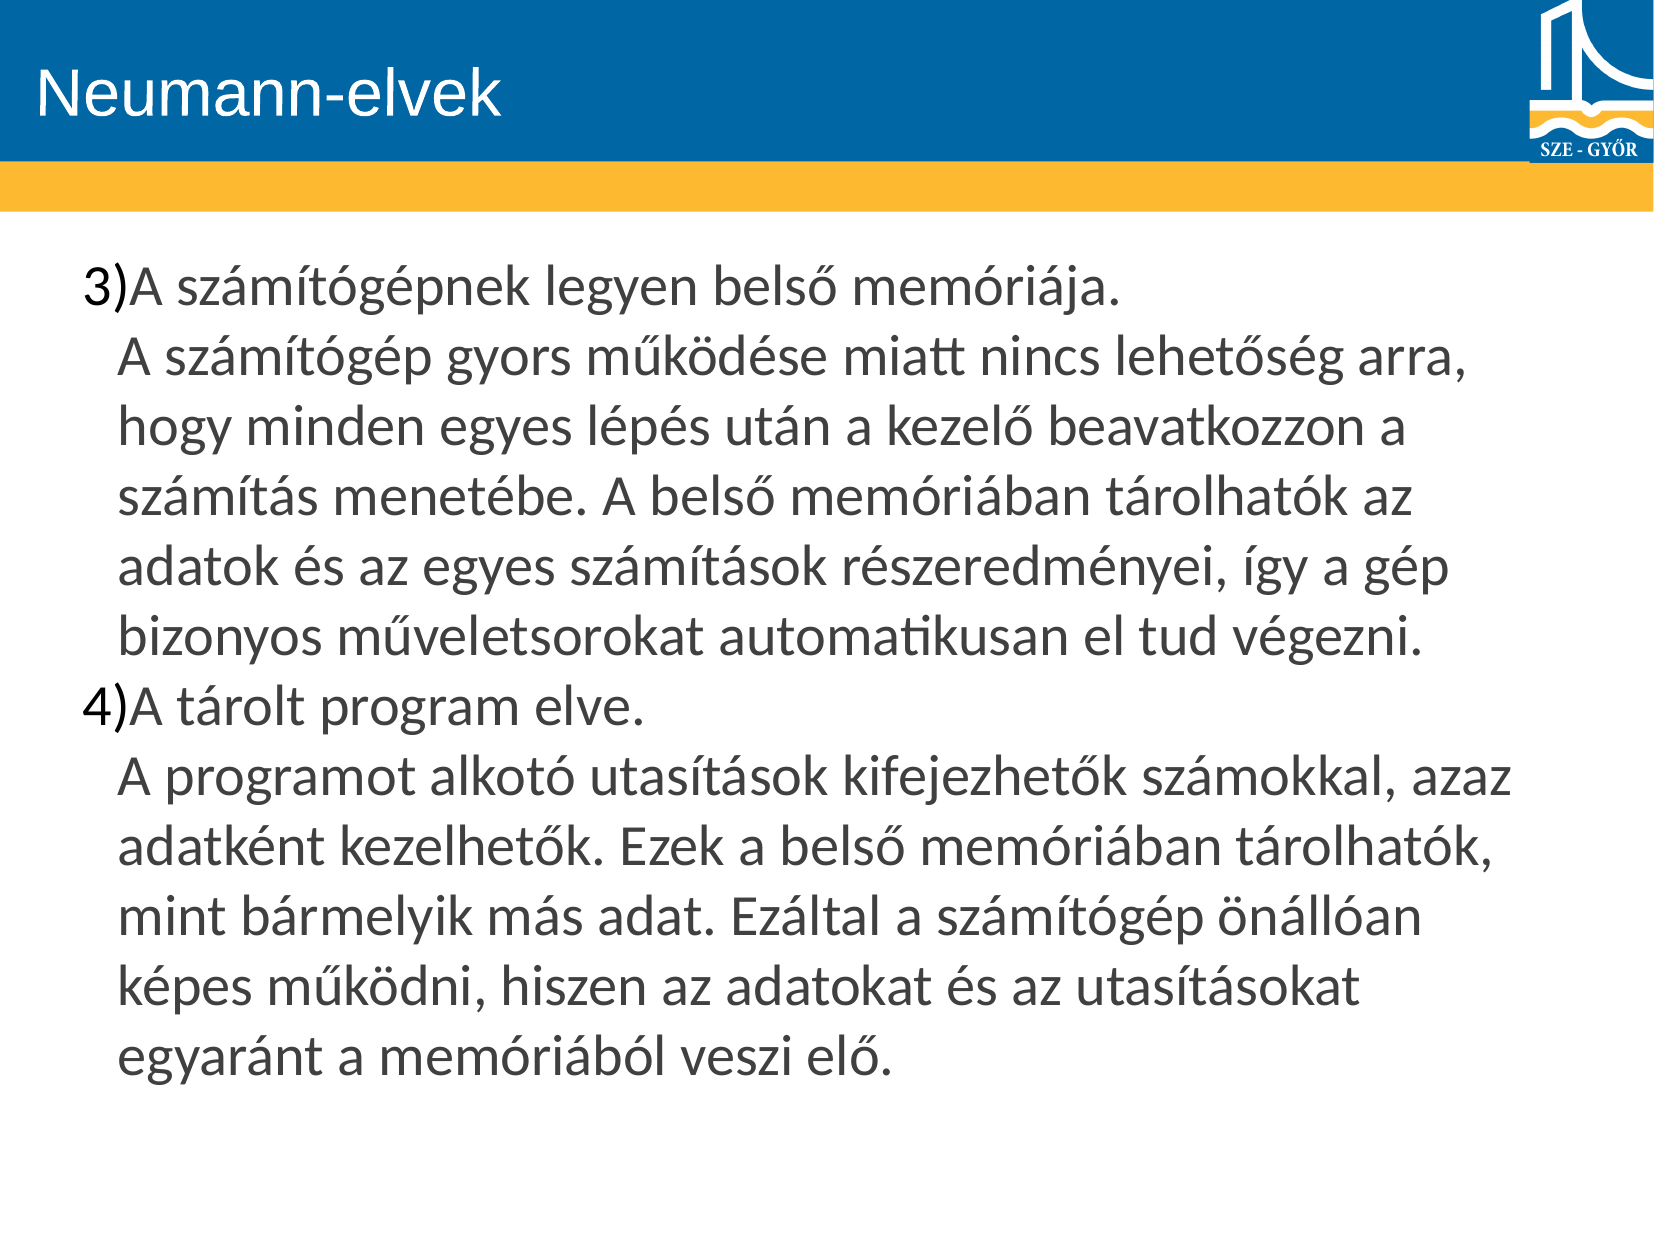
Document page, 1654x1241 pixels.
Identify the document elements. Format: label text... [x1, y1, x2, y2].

text_box Neumann-elvek [34, 48, 1524, 144]
text_box A számítógépnek legyen belső memóriája. A számítógép gyors működése miatt nincs lehetőség arra, hogy minden egyes lépés után a kezelő beavatkozzon a számítás menetébe. A belső memóriában tárolhatók az adatok és az egyes számítások részeredményei, így a gép bizonyos műveletsorokat automatikusan el tud végezni. A tárolt program elve. A programot alkotó utasítások kifejezhetők számokkal, azaz adatként kezelhetők. Ezek a belső memóriában tárolhatók, mint bármelyik más adat. Ezáltal a számítógép önállóan képes működni, hiszen az adatokat és az utasításokat egyaránt a memóriából veszi elő. [82, 247, 1571, 1198]
picture [1529, 0, 1654, 163]
